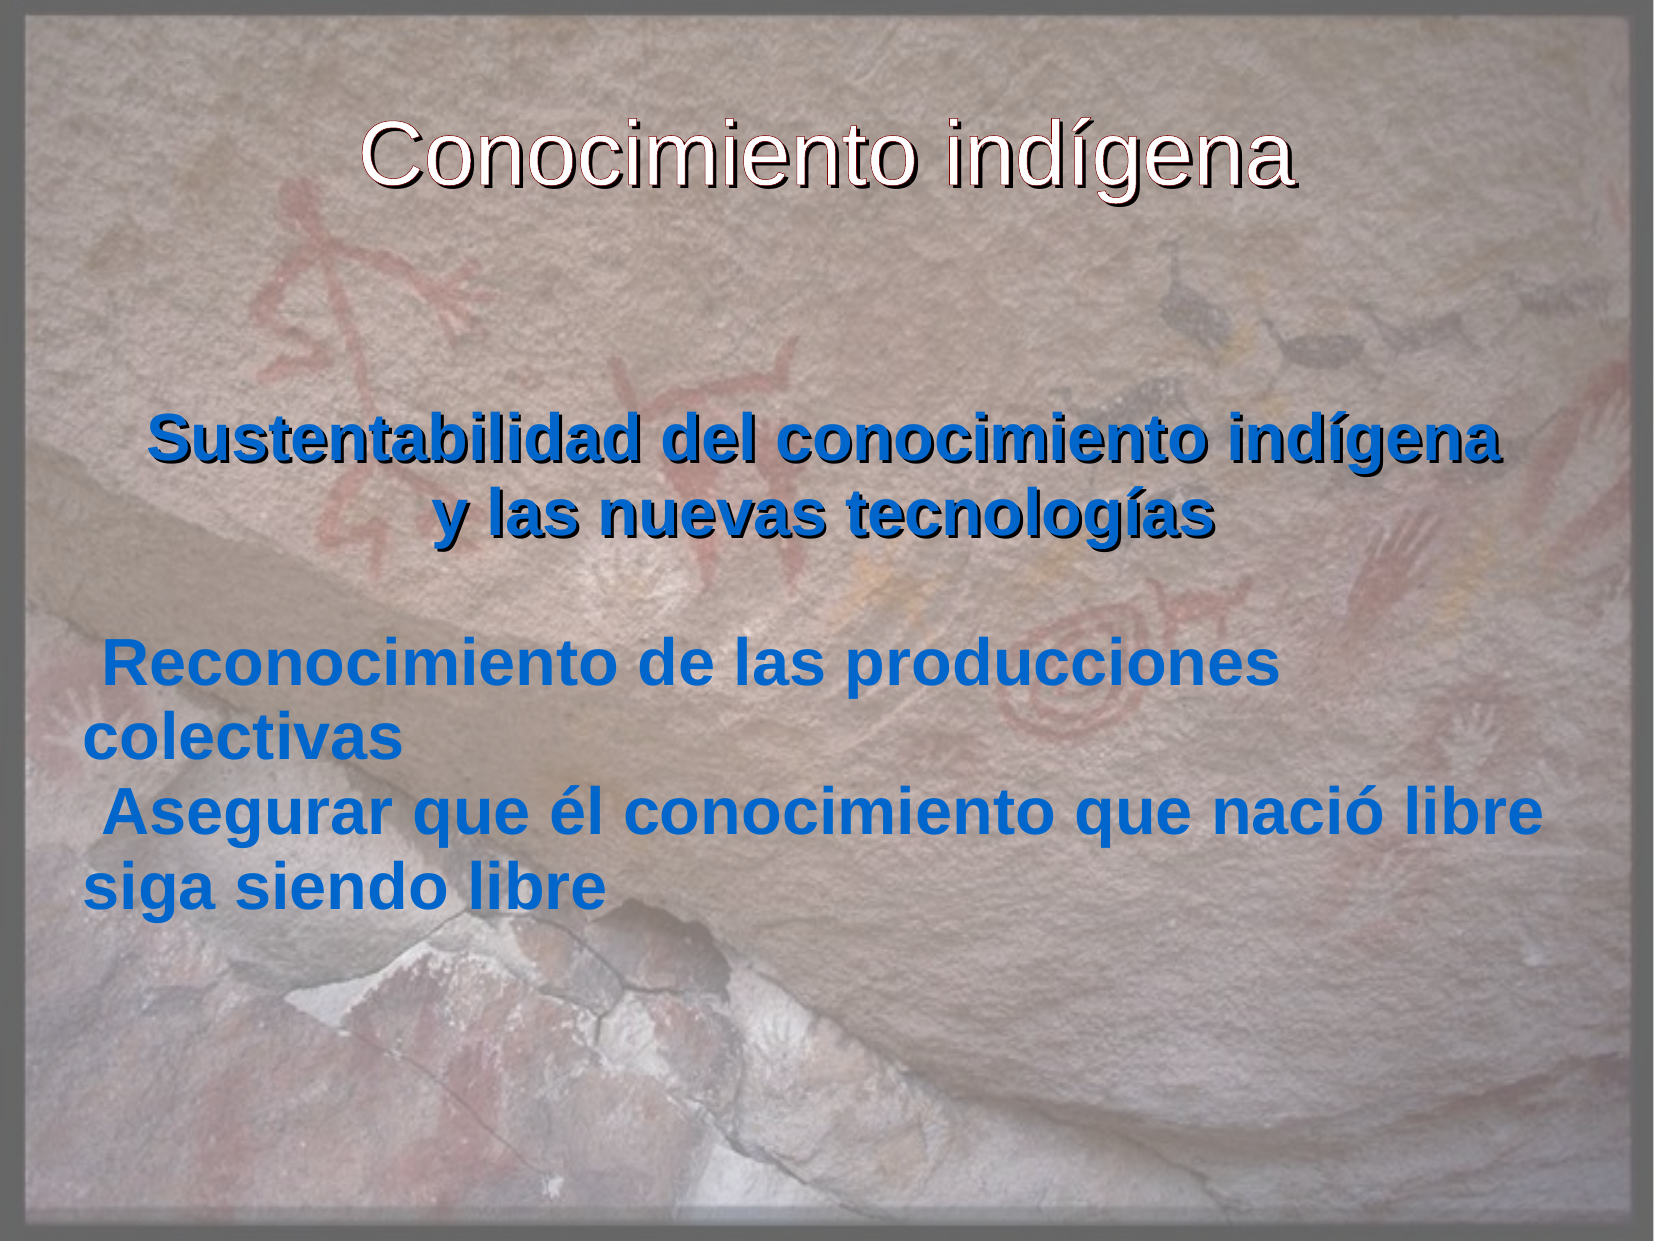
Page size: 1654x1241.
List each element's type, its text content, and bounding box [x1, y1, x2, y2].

subtitle Sustentabilidad del conocimiento indígena y las nuevas tecnologías Reconocimiento de las producciones colectivas Asegurar que él conocimiento que nació libre siga siendo libre [82, 290, 1565, 1109]
title Conocimiento indígena [82, 49, 1571, 257]
picture [0, 0, 1654, 1241]
